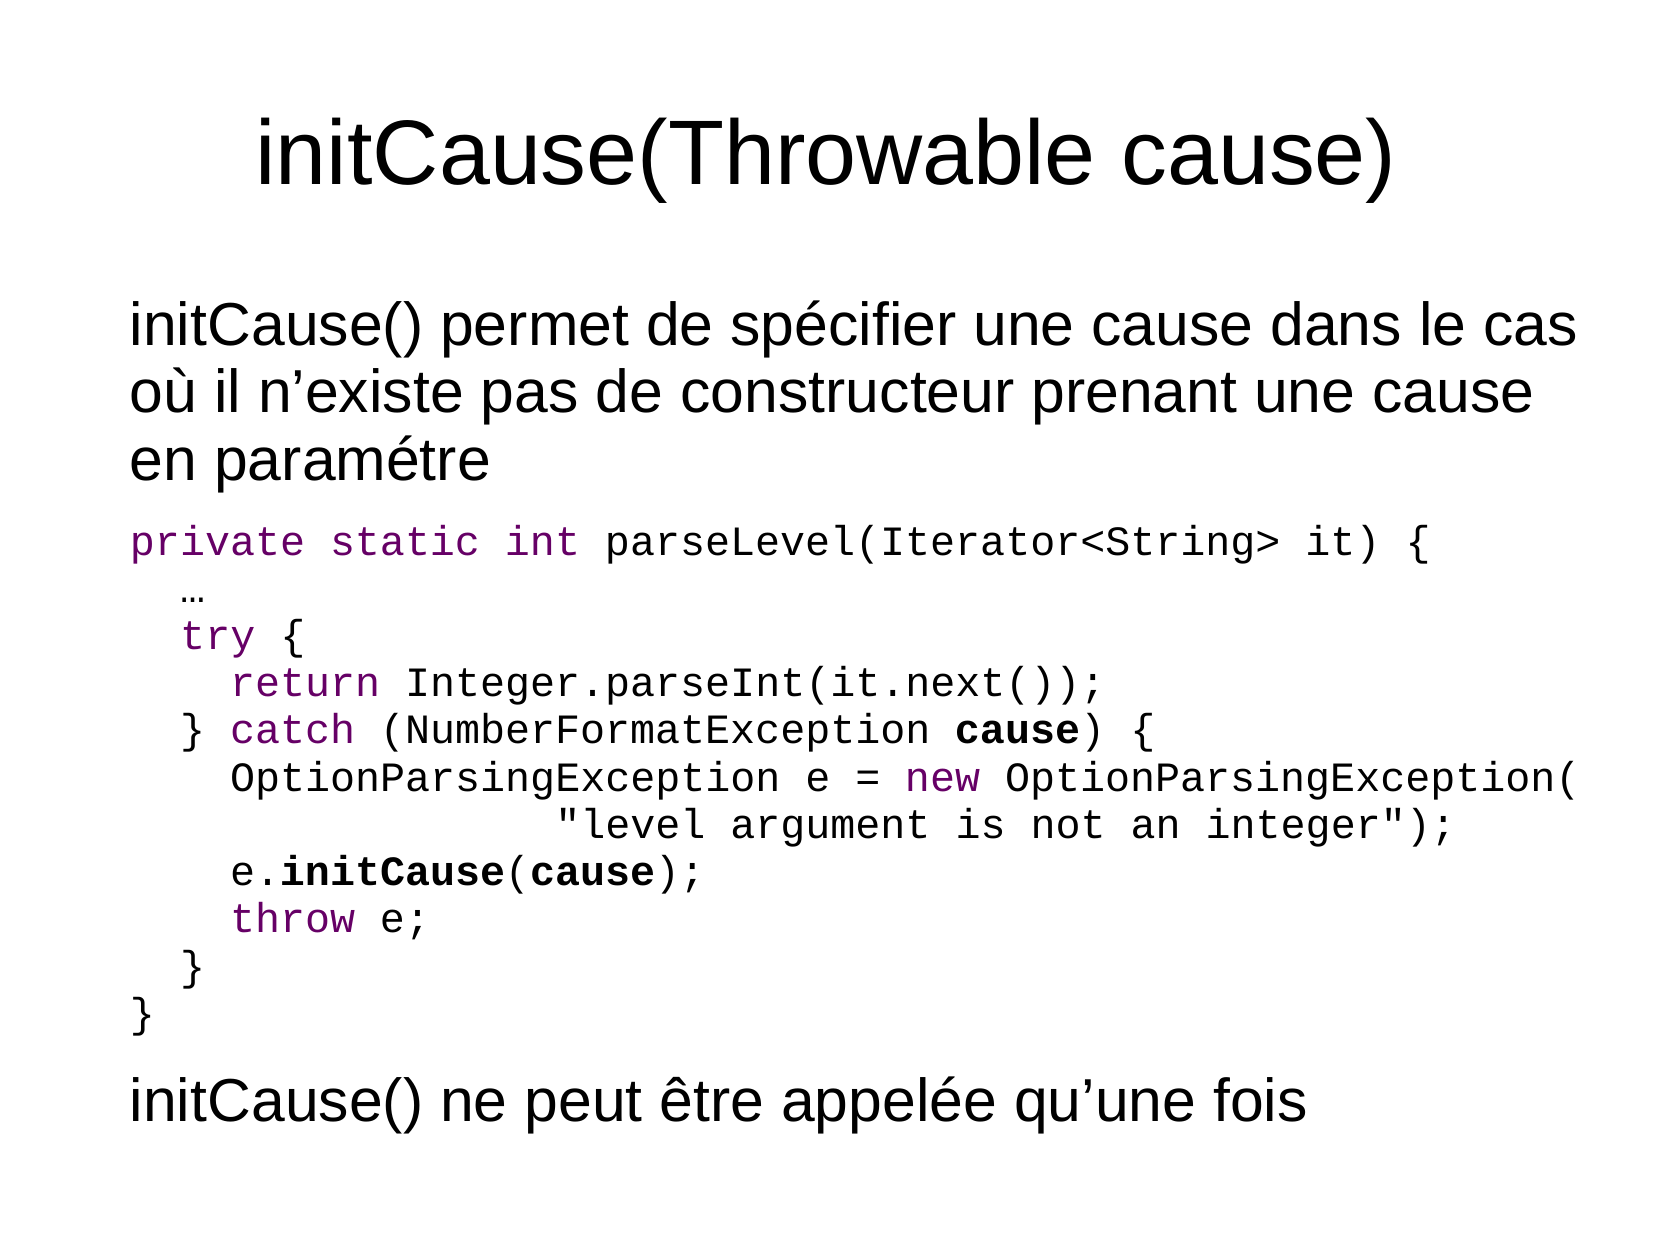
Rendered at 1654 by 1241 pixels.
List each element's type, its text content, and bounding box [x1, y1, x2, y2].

title initCause(Throwable cause) [82, 49, 1571, 257]
list initCause() permet de spécifier une cause dans le cas où il n’existe pas de constructeur prenant une cause en paramétre private static int parseLevel(Iterator<String> it) { … try { return Integer.parseInt(it.next()); } catch (NumberFormatException cause) { OptionParsingException e = new OptionParsingException( "level argument is not an integer"); e.initCause(cause); throw e; } } initCause() ne peut être appelée qu’une fois [65, 290, 1588, 1171]
